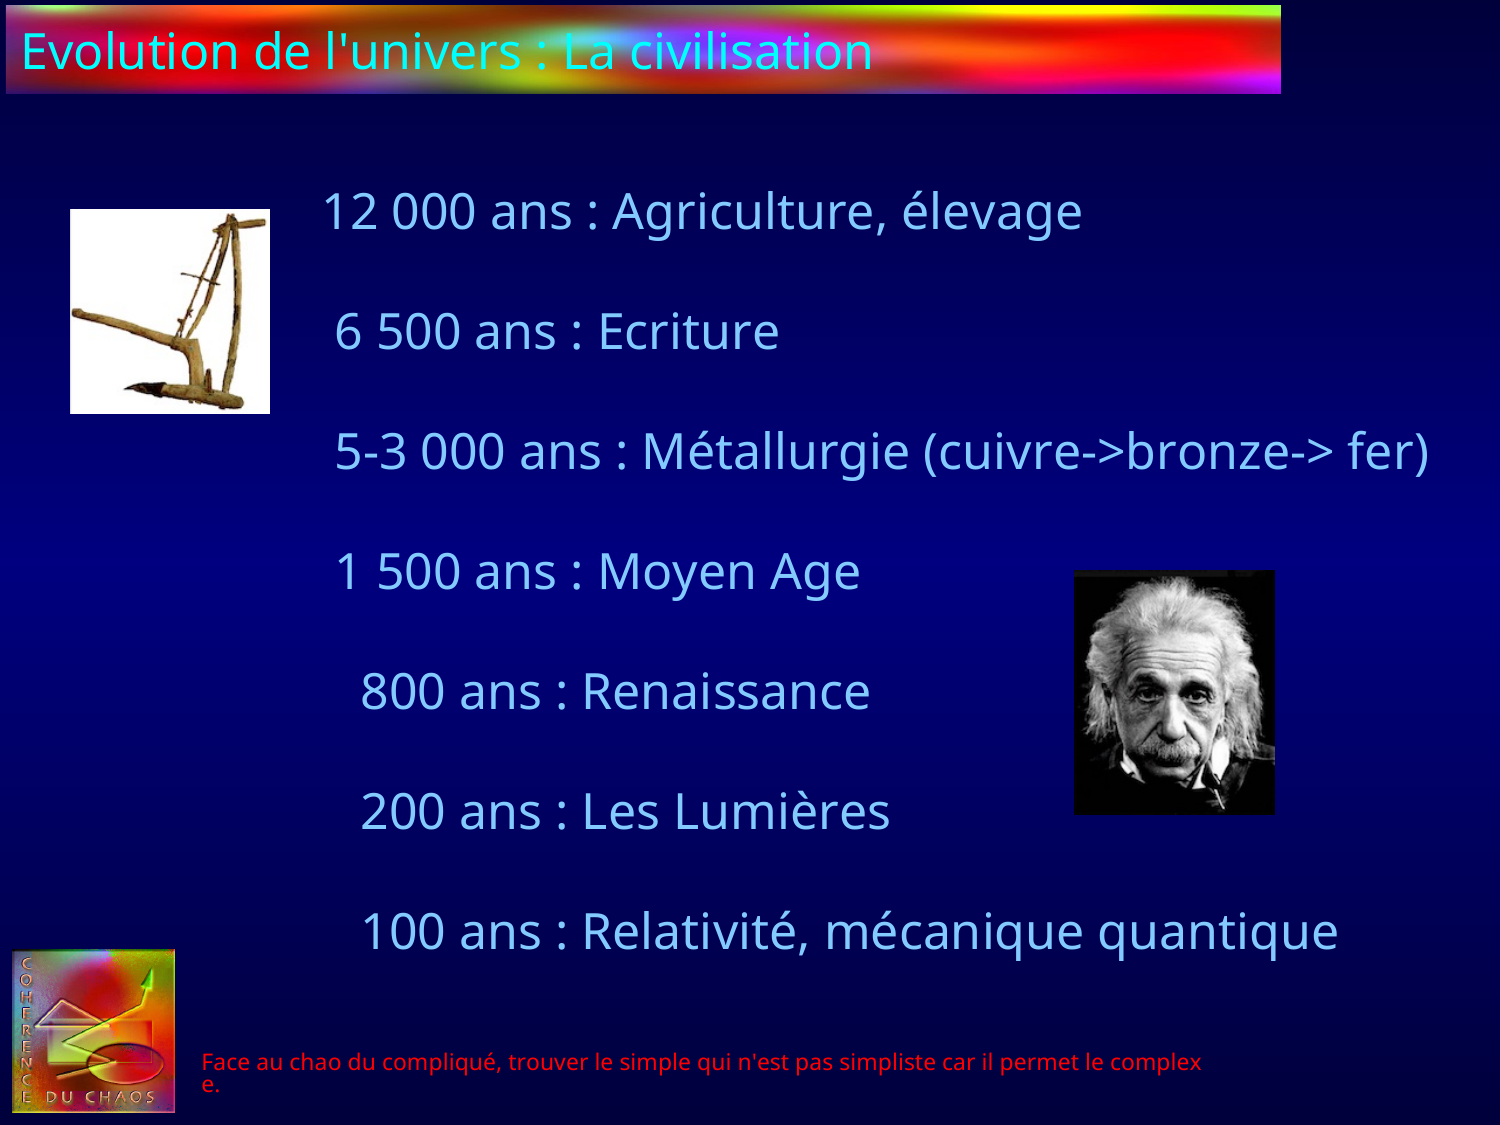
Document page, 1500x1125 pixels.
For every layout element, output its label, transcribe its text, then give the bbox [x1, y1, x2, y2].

picture [1074, 570, 1275, 815]
picture [70, 209, 270, 414]
text_box 12 000 ans : Agriculture, élevage 6 500 ans : Ecriture 5-3 000 ans : Métallurgie (cuivre->bronze-> fer) 1 500 ans : Moyen Age 800 ans : Renaissance 200 ans : Les Lumières 100 ans : Relativité, mécanique quantique [307, 171, 1453, 1087]
title Evolution de l'univers : La civilisation [5, 5, 1281, 94]
picture [12, 949, 175, 1113]
